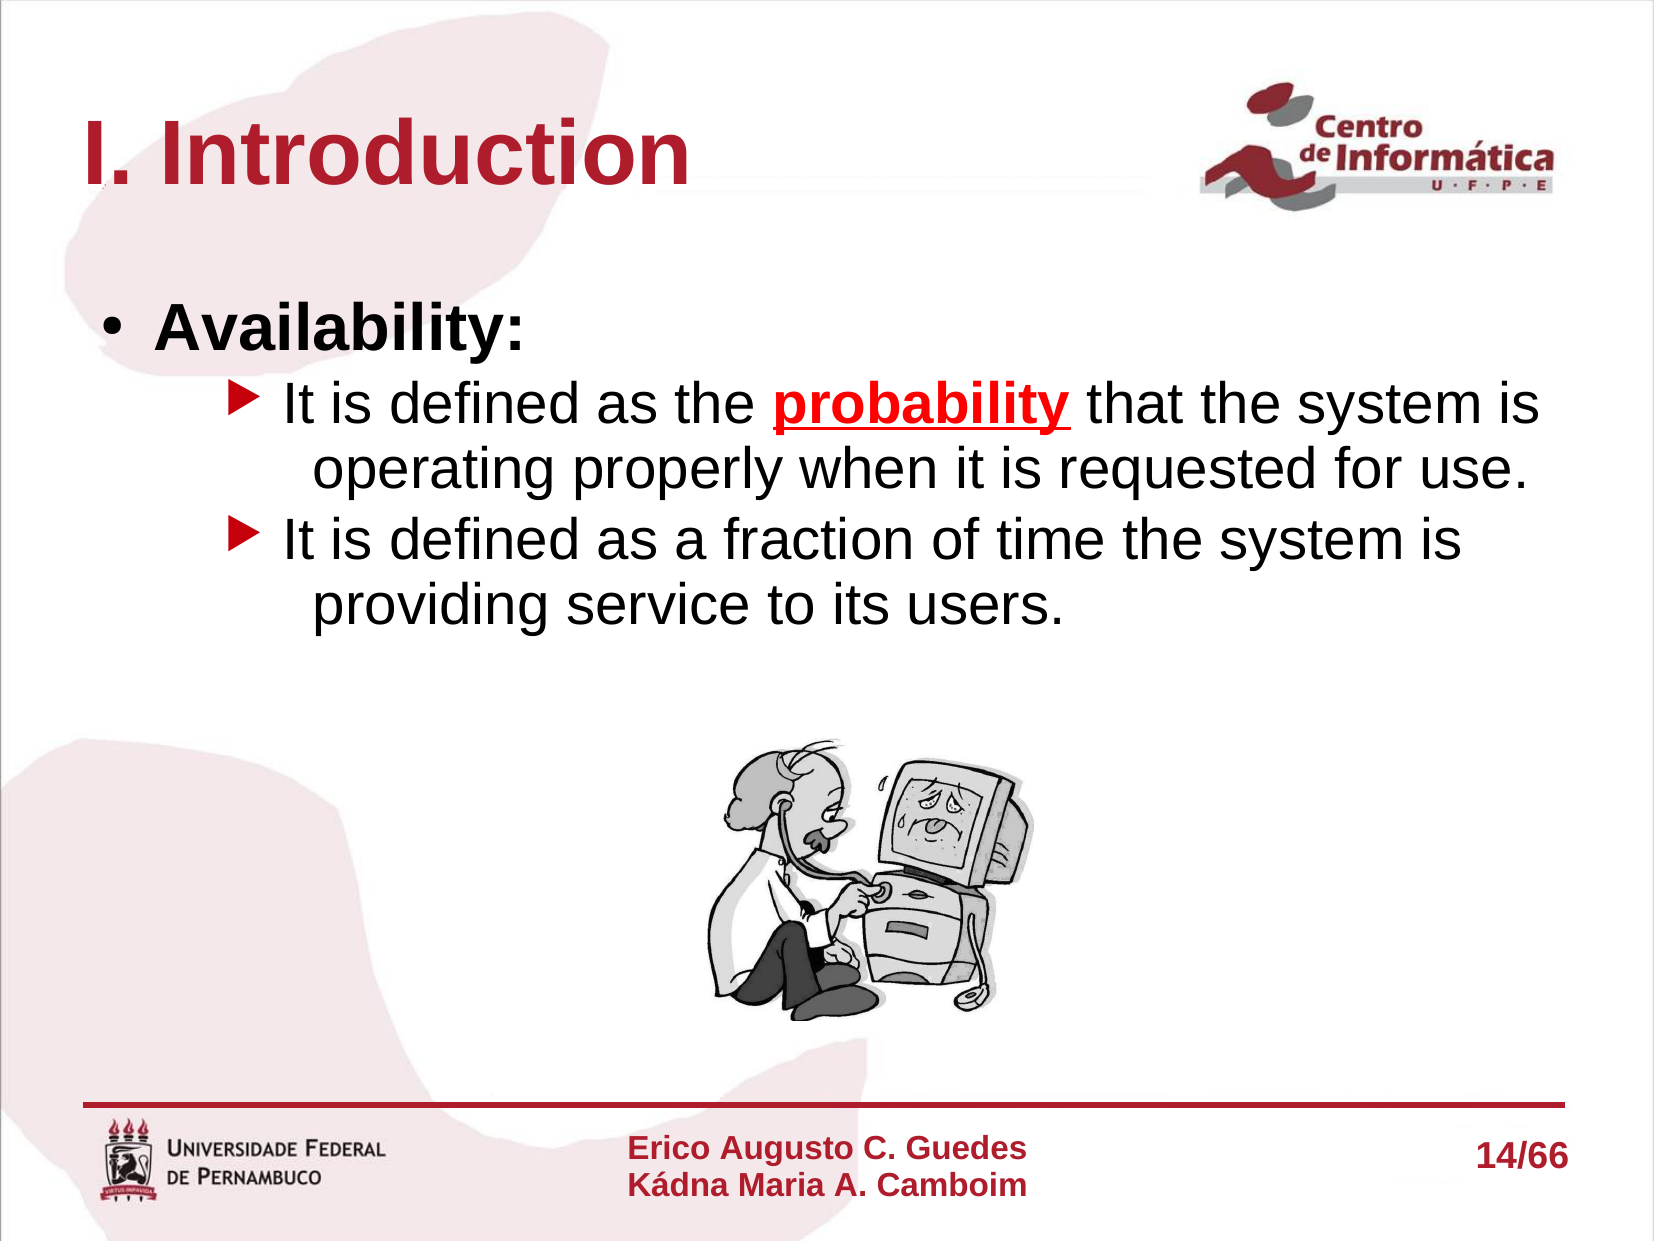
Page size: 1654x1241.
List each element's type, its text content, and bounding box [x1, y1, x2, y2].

picture [0, 0, 1654, 1241]
title I. Introduction [82, 56, 1571, 250]
list Availability: It is defined as the probability that the system is operating properly when it is requested for use. It is defined as a fraction of time the system is providing service to its users. [82, 290, 1571, 1094]
